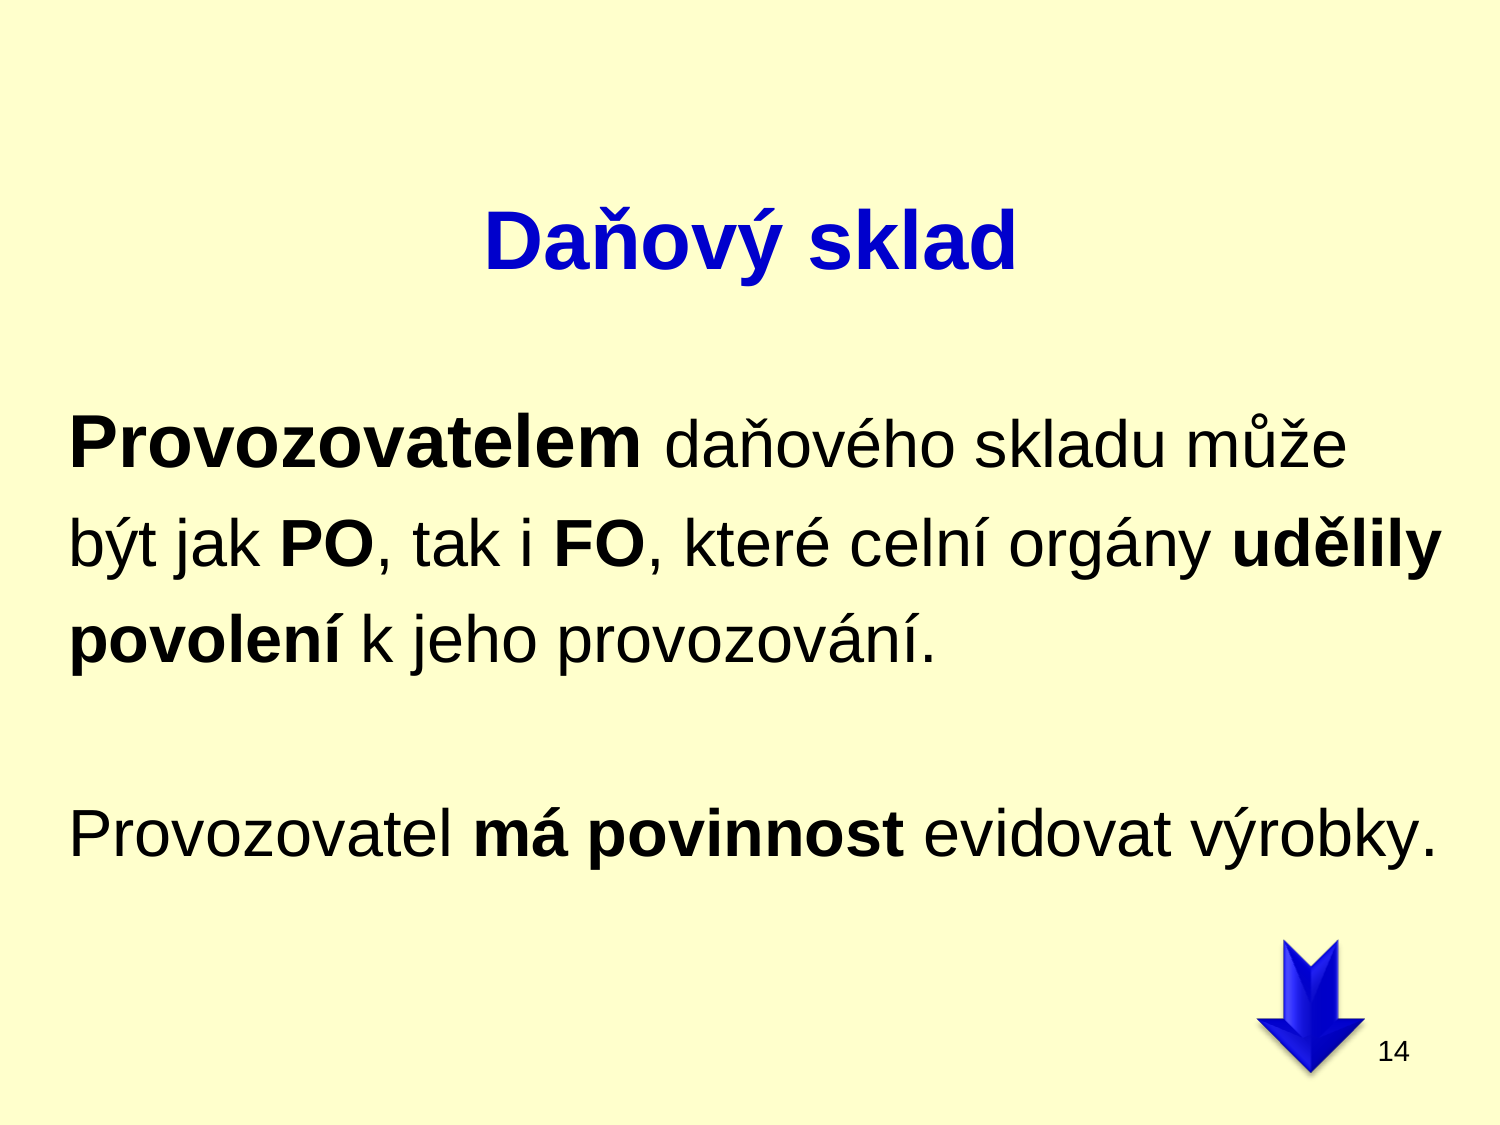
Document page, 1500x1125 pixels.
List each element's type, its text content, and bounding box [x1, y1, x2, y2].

title Daňový sklad [76, 172, 1427, 301]
text_box <číslo> [1074, 1024, 1426, 1103]
picture [1247, 934, 1375, 1087]
list Provozovatelem daňového skladu může být jak PO, tak i FO, které celní orgány udělily povolení k jeho provozování. Provozovatel má povinnost evidovat výrobky. [53, 385, 1471, 974]
